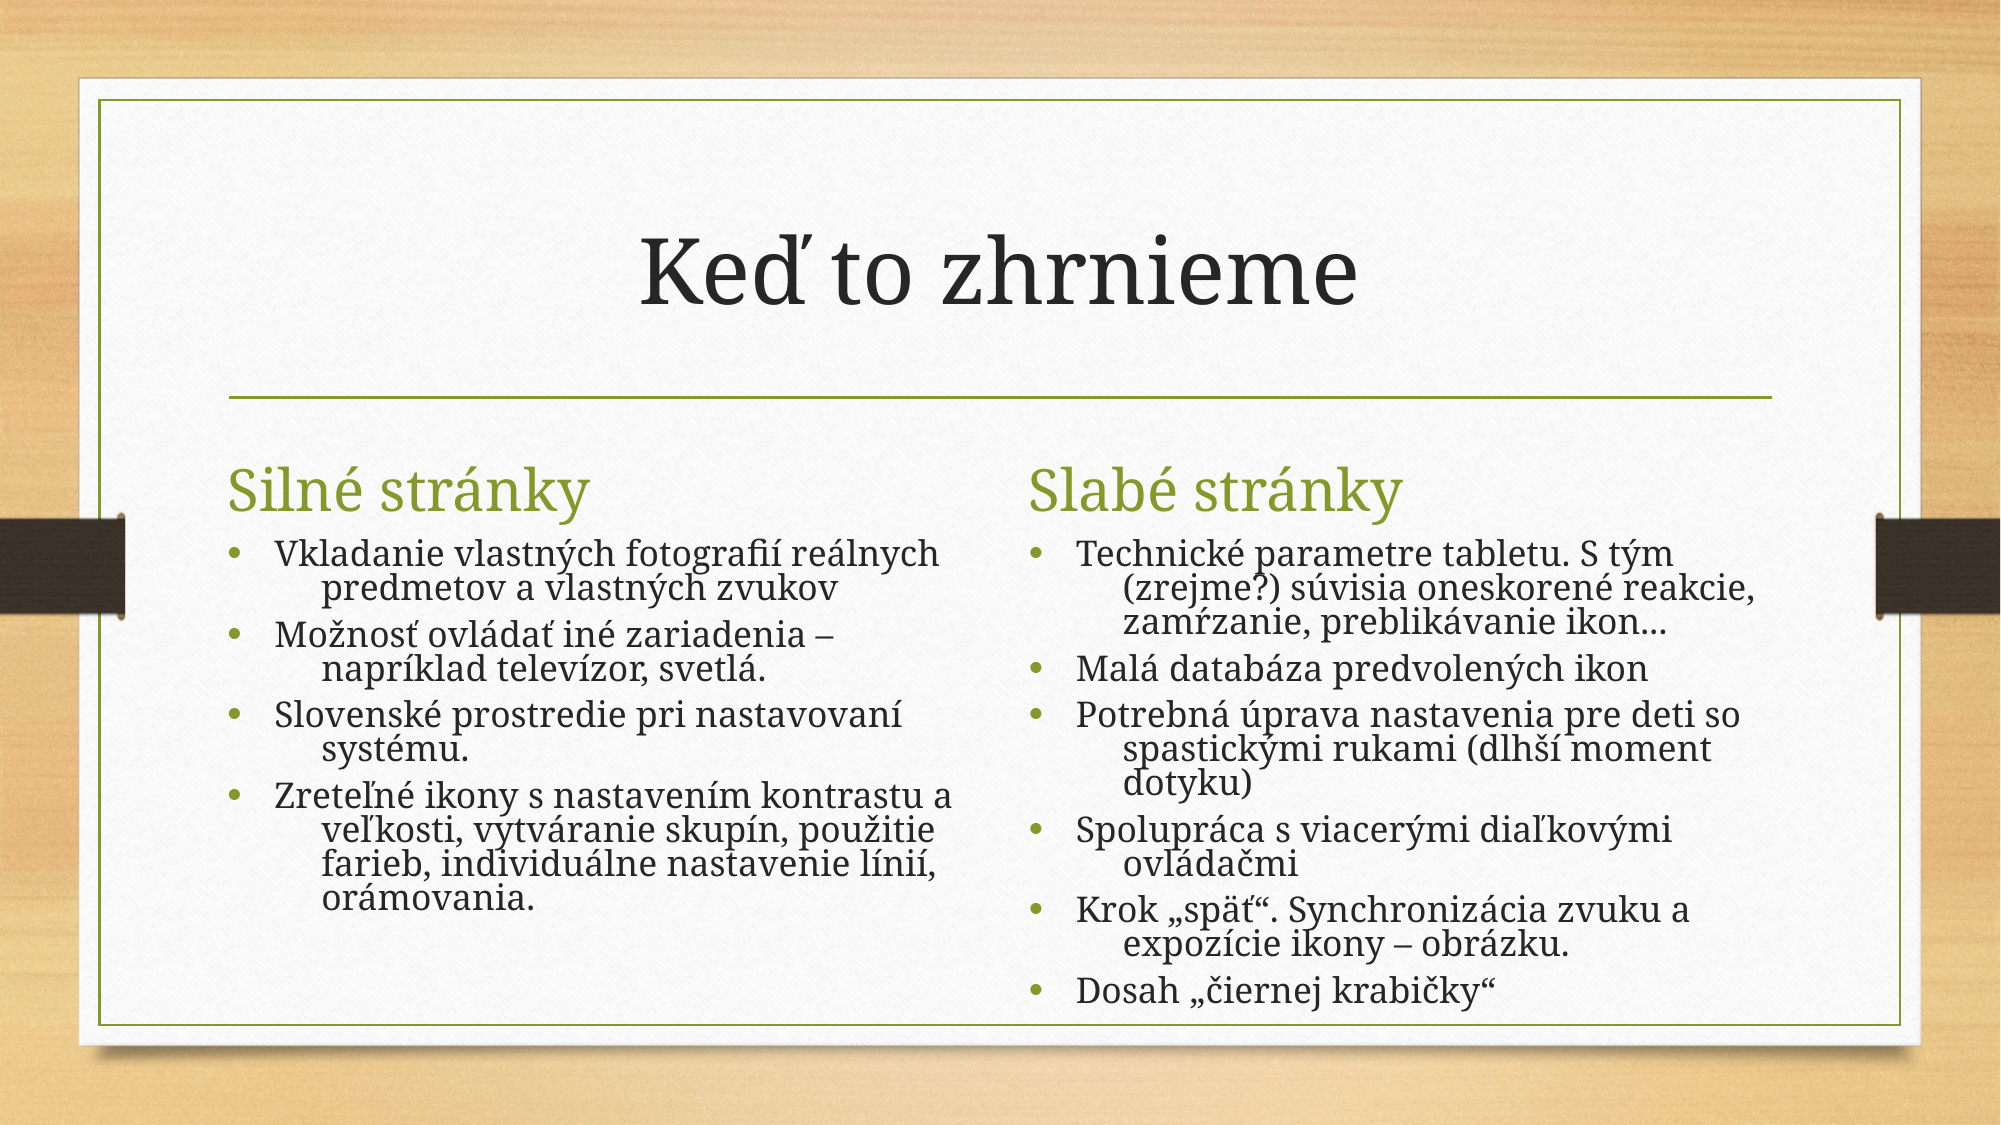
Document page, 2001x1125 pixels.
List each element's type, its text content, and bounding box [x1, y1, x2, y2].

list Silné stránky [212, 436, 987, 531]
list Slabé stránky [1013, 436, 1788, 531]
list Technické parametre tabletu. S tým (zrejme?) súvisia oneskorené reakcie, zamŕzanie, preblikávanie ikon... Malá databáza predvolených ikon Potrebná úprava nastavenia pre deti so spastickými rukami (dlhší moment dotyku) Spolupráca s viacerými diaľkovými ovládačmi Krok „späť“. Synchronizácia zvuku a expozície ikony – obrázku. Dosah „čiernej krabičky“ [1013, 532, 1788, 1023]
title Keď to zhrnieme [212, 161, 1788, 376]
list Vkladanie vlastných fotografií reálnych predmetov a vlastných zvukov Možnosť ovládať iné zariadenia – napríklad televízor, svetlá. Slovenské prostredie pri nastavovaní systému. Zreteľné ikony s nastavením kontrastu a veľkosti, vytváranie skupín, použitie farieb, individuálne nastavenie línií, orámovania. [212, 532, 987, 964]
